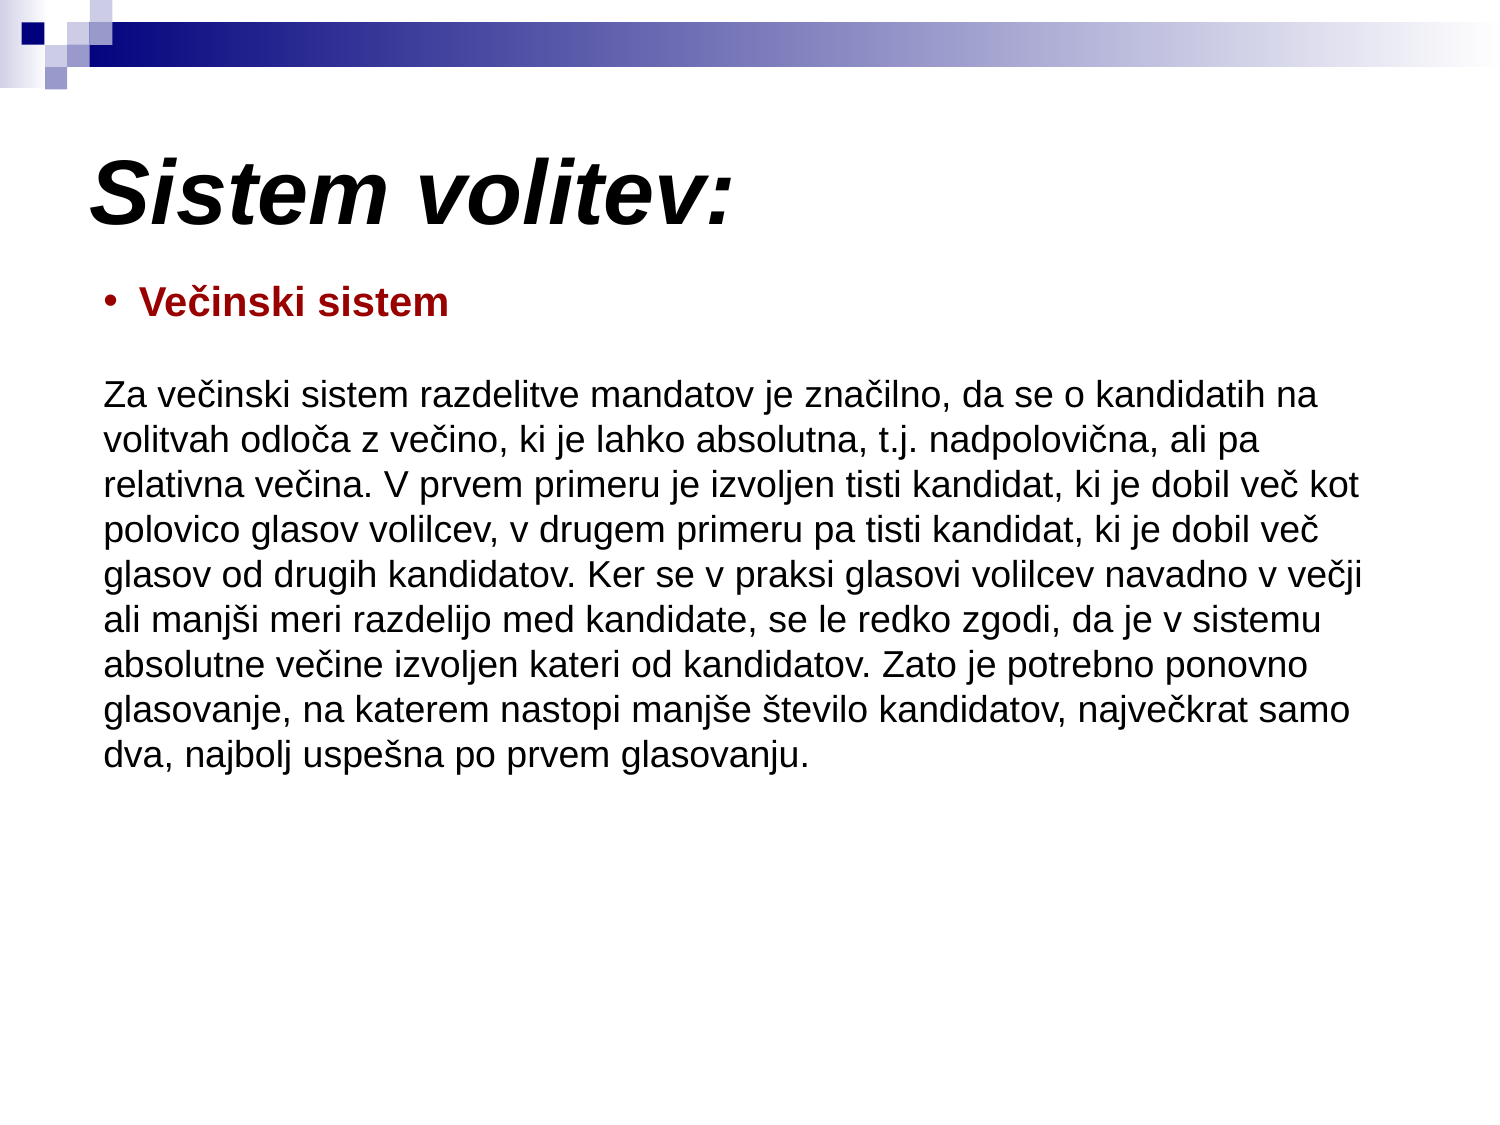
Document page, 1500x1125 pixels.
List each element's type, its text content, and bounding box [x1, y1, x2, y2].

title Sistem volitev: [75, 75, 1425, 300]
text_box Večinski sistem Za večinski sistem razdelitve mandatov je značilno, da se o kandidatih na volitvah odloča z večino, ki je lahko absolutna, t.j. nadpolovična, ali pa relativna večina. V prvem primeru je izvoljen tisti kandidat, ki je dobil več kot polovico glasov volilcev, v drugem primeru pa tisti kandidat, ki je dobil več glasov od drugih kandidatov. Ker se v praksi glasovi volilcev navadno v večji ali manjši meri razdelijo med kandidate, se le redko zgodi, da je v sistemu absolutne večine izvoljen kateri od kandidatov. Zato je potrebno ponovno glasovanje, na katerem nastopi manjše število kandidatov, največkrat samo dva, najbolj uspešna po prvem glasovanju. [88, 267, 1412, 783]
